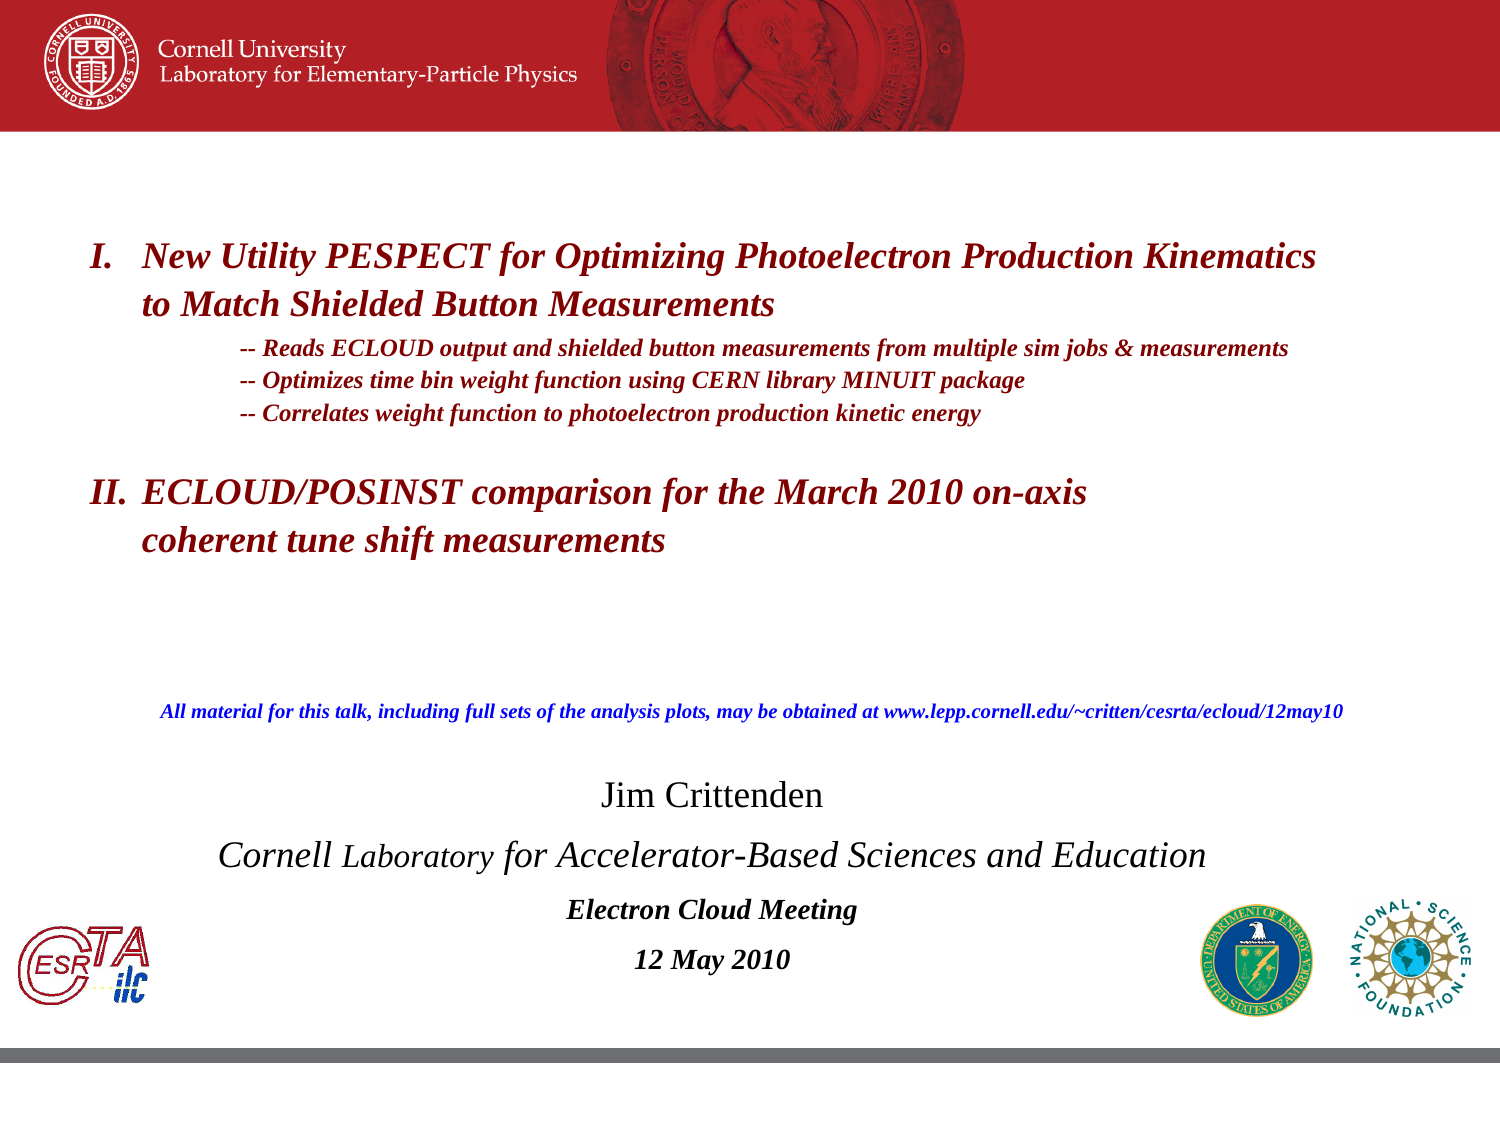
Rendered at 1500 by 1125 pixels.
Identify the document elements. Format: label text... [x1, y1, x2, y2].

text_box All material for this talk, including full sets of the analysis plots, may be obtained at www.lepp.cornell.edu/~critten/cesrta/ecloud/12may10 [105, 675, 1396, 751]
title I. New Utility PESPECT for Optimizing Photoelectron Production Kinematics to Match Shielded Button Measurements -- Reads ECLOUD output and shielded button measurements from multiple sim jobs & measurements -- Optimizes time bin weight function using CERN library MINUIT package -- Correlates weight function to photoelectron production kinetic energy II. ECLOUD/POSINST comparison for the March 2010 on-axis coherent tune shift measurements [75, 169, 1426, 620]
picture [0, 0, 1500, 132]
subtitle Jim Crittenden Cornell Laboratory for Accelerator-Based Sciences and Education Electron Cloud Meeting 12 May 2010 [187, 765, 1238, 1028]
picture [1350, 899, 1471, 1017]
picture [8, 899, 151, 1036]
picture [1238, 904, 1313, 1017]
